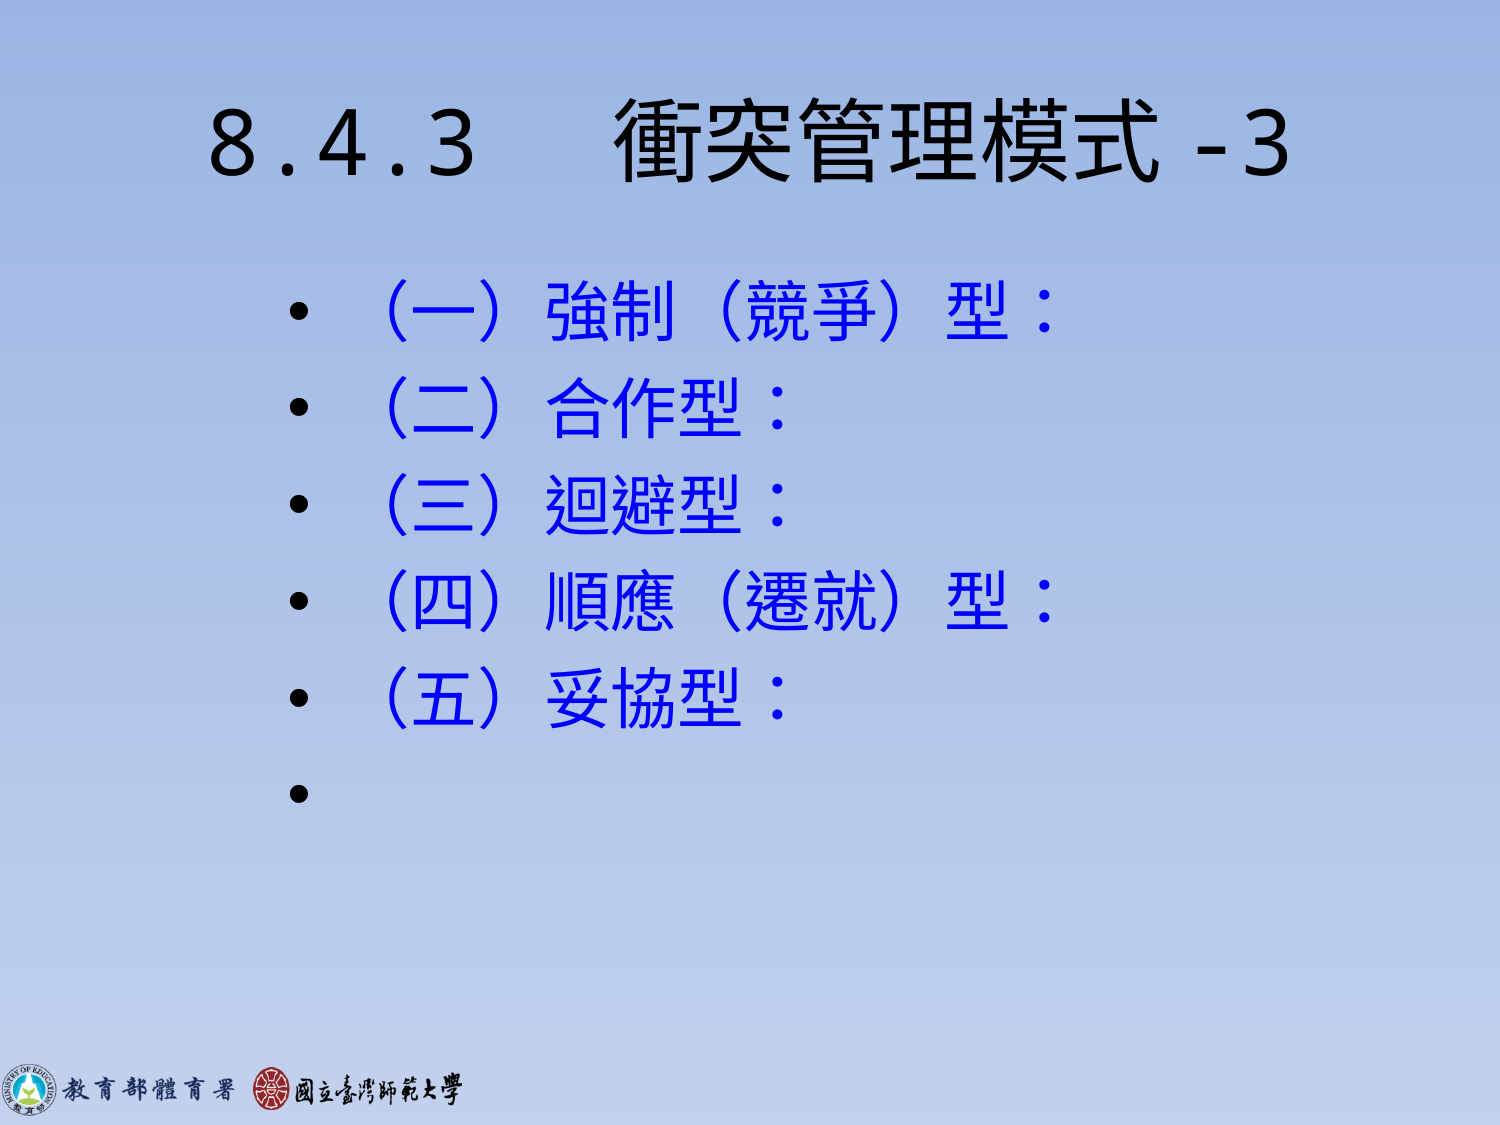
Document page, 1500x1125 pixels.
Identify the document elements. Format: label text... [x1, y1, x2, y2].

title 8.4.3 衝突管理模式-3 [75, 45, 1426, 233]
list （一）強制（競爭）型： （二）合作型： （三）迴避型： （四）順應（遷就）型： （五）妥協型： [272, 262, 1284, 844]
